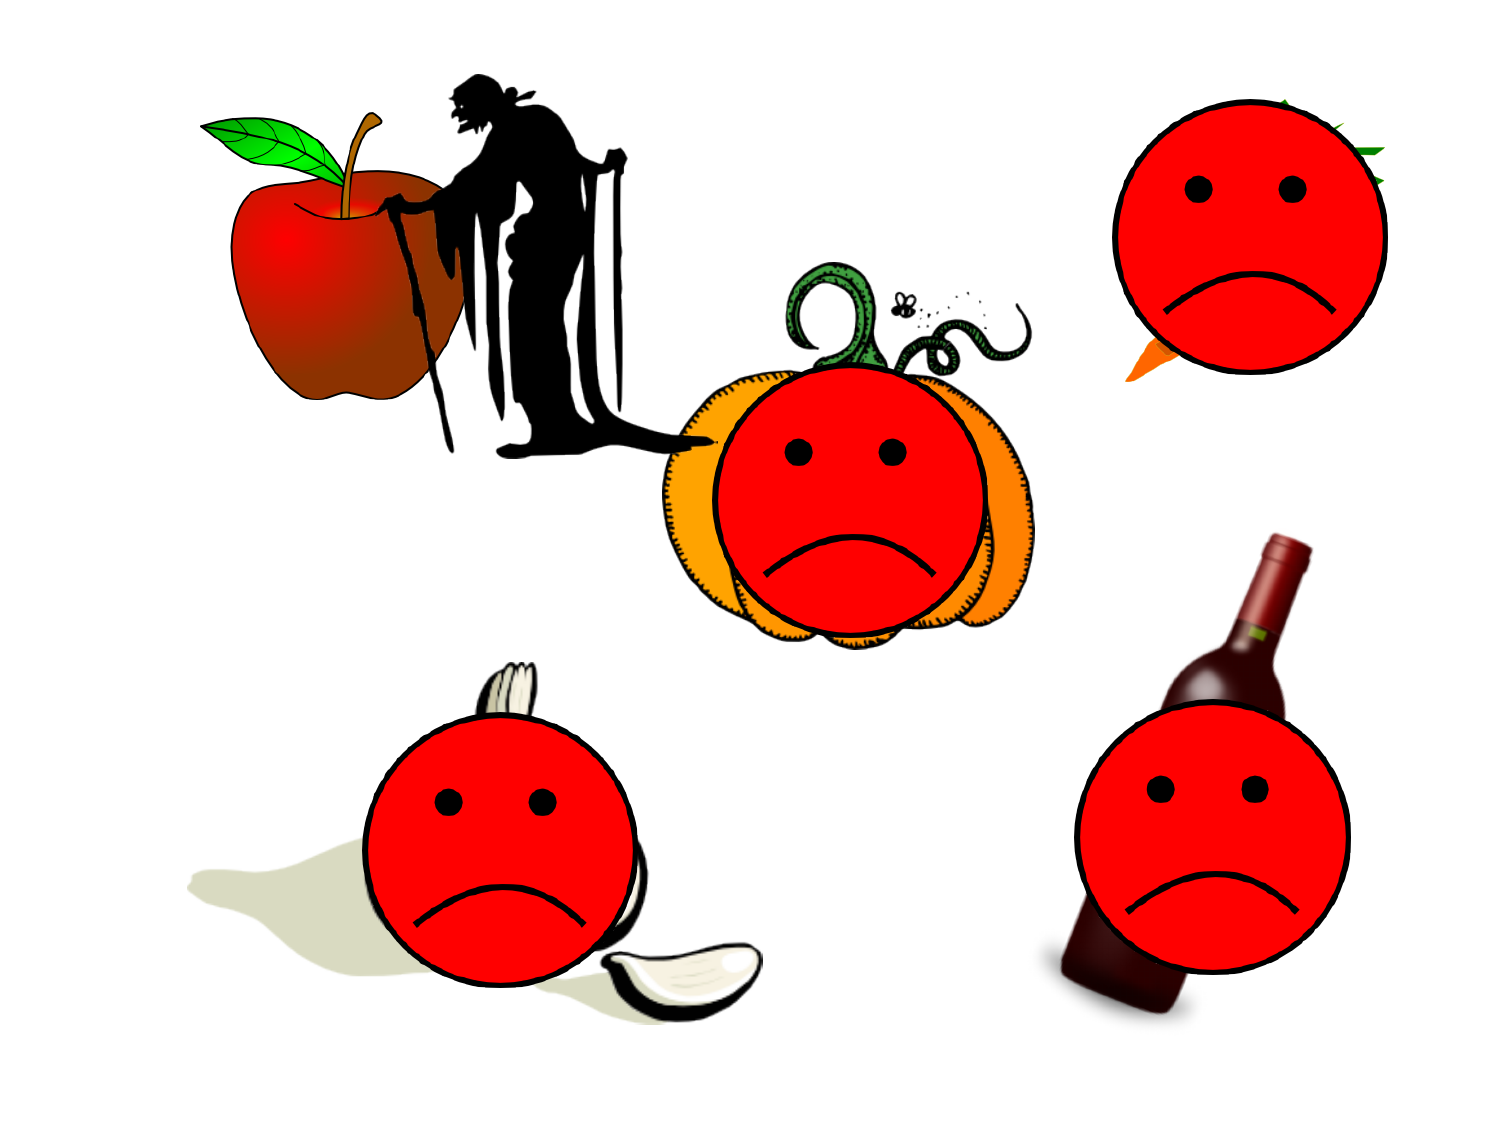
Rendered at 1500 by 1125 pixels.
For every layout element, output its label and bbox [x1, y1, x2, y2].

picture [187, 662, 763, 1026]
picture [1009, 495, 1385, 1060]
picture [1112, 99, 1388, 383]
picture [200, 74, 1035, 651]
